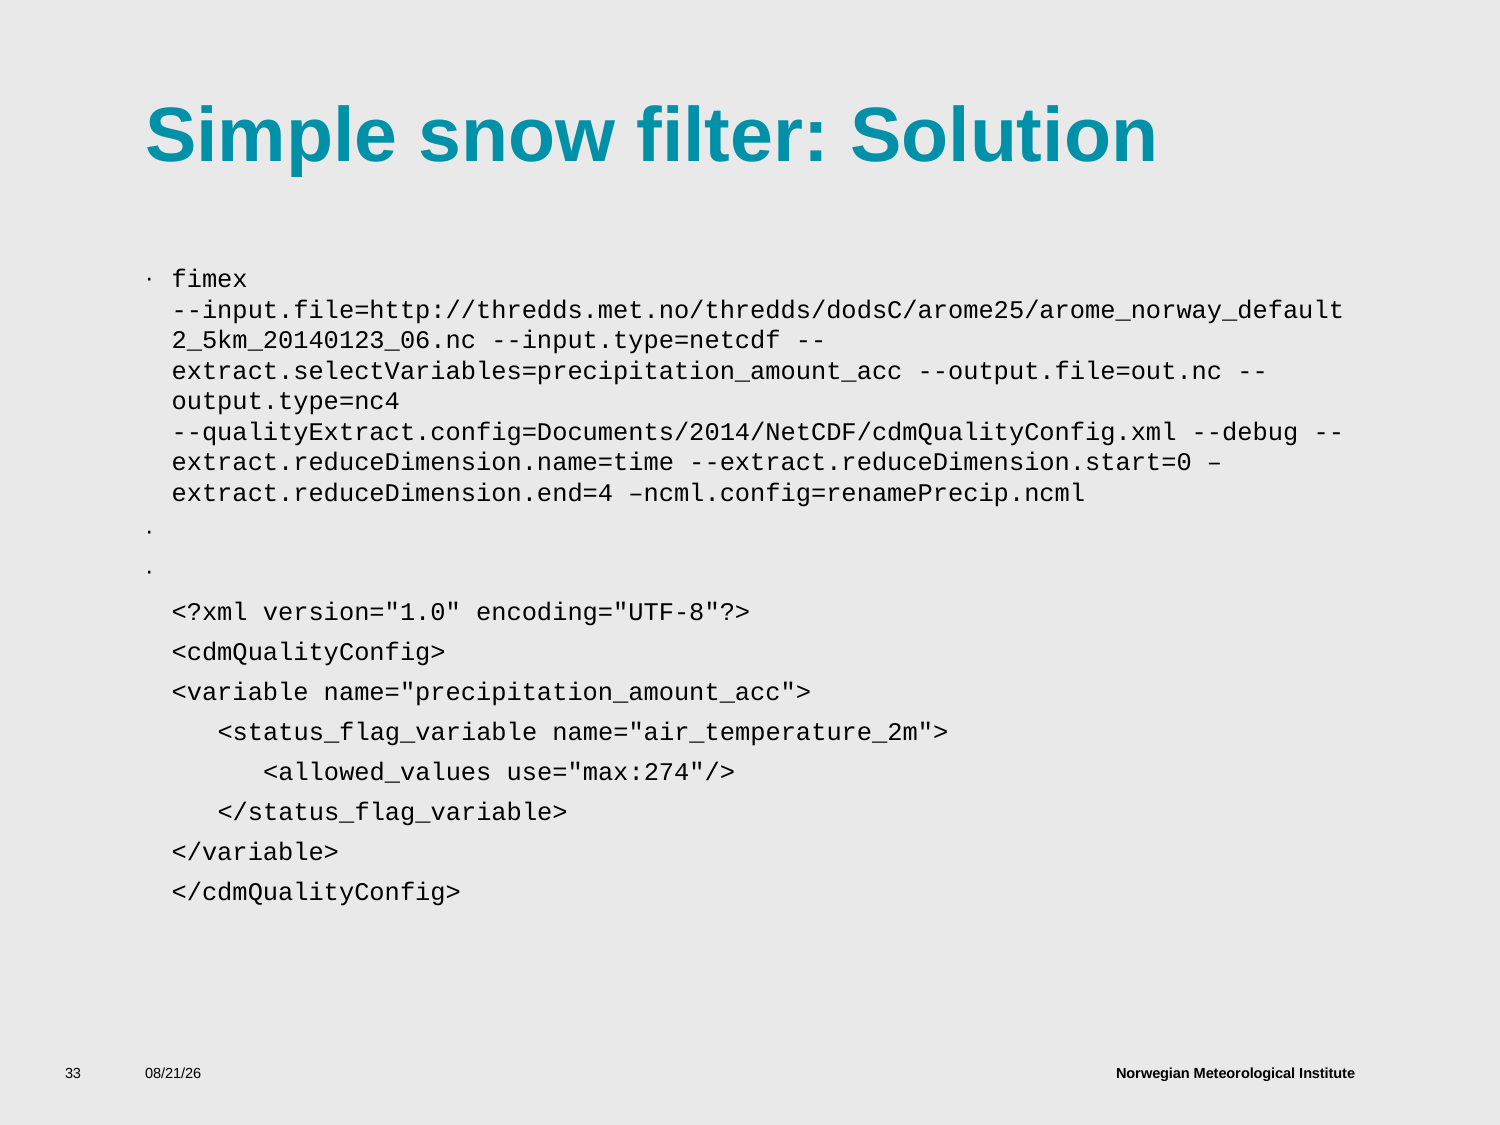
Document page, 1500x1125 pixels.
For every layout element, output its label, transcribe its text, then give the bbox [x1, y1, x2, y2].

list fimex --input.file=http://thredds.met.no/thredds/dodsC/arome25/arome_norway_default2_5km_20140123_06.nc --input.type=netcdf --extract.selectVariables=precipitation_amount_acc --output.file=out.nc --output.type=nc4 --qualityExtract.config=Documents/2014/NetCDF/cdmQualityConfig.xml --debug --extract.reduceDimension.name=time --extract.reduceDimension.start=0 –extract.reduceDimension.end=4 –ncml.config=renamePrecip.ncml <?xml version="1.0" encoding="UTF-8"?> <cdmQualityConfig> <variable name="precipitation_amount_acc"> <status_flag_variable name="air_temperature_2m"> <allowed_values use="max:274"/> </status_flag_variable> </variable> </cdmQualityConfig> [145, 262, 1355, 915]
title Simple snow filter: Solution [145, 83, 1355, 178]
